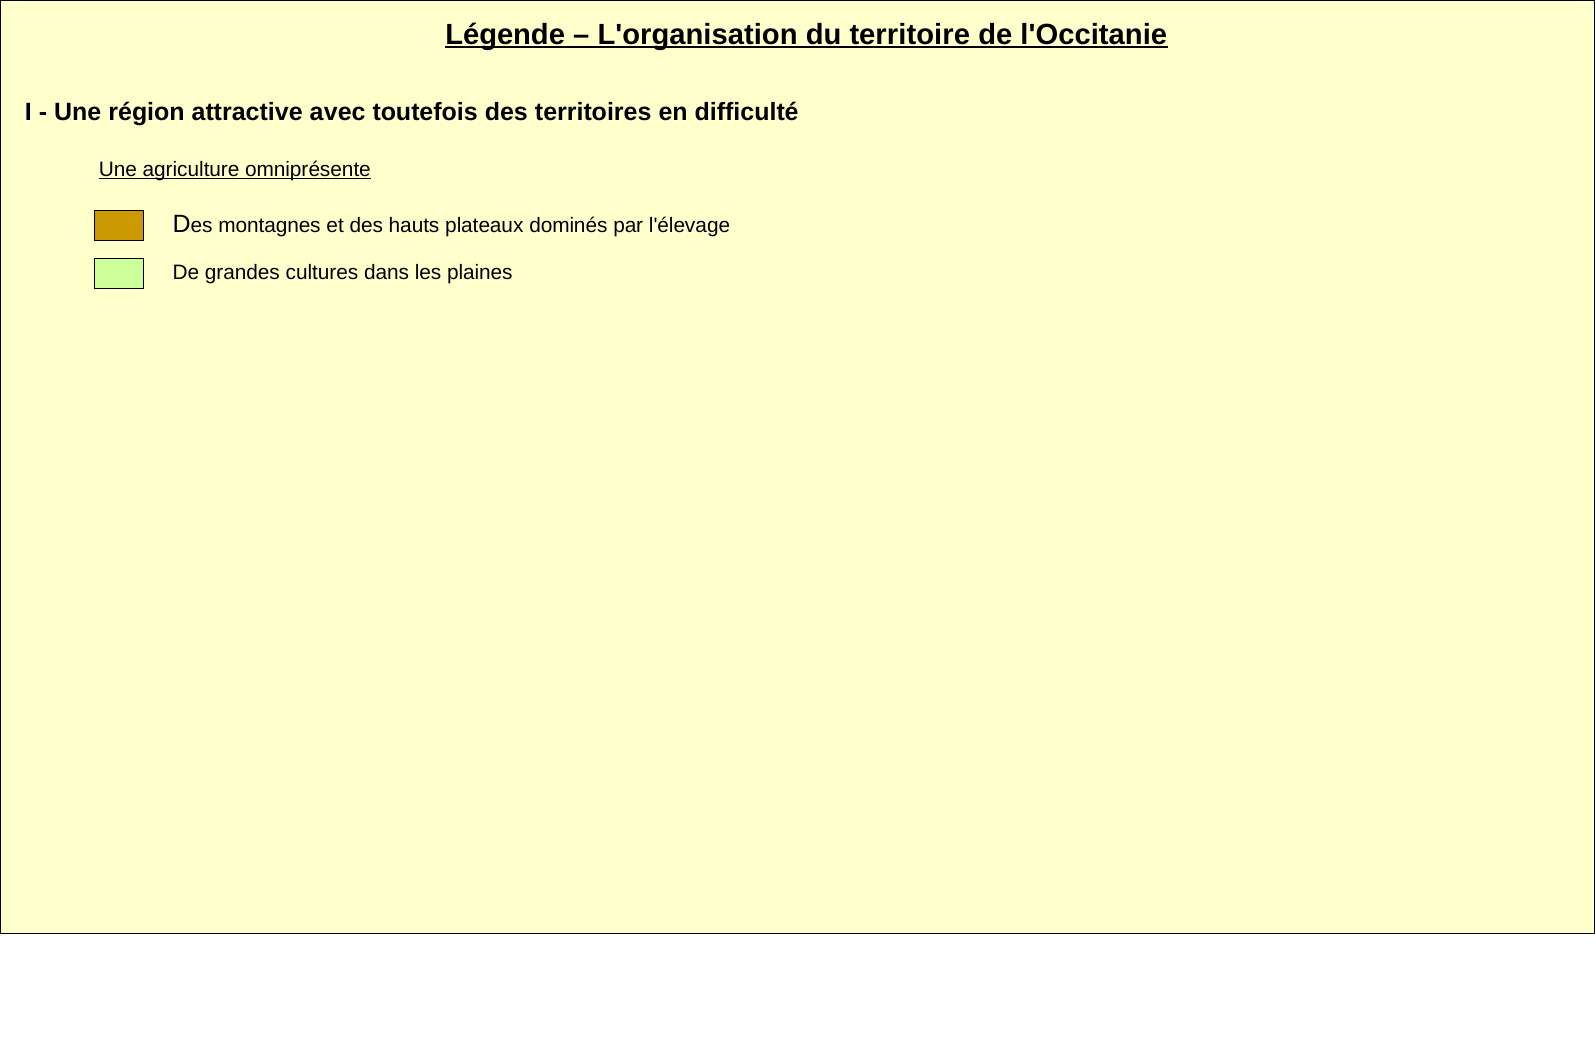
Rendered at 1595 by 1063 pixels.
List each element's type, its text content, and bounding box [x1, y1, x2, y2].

text_box [0, 0, 1595, 934]
text_box Légende – L'organisation du territoire de l'Occitanie [430, 10, 1183, 61]
text_box I - Une région attractive avec toutefois des territoires en difficulté Une agriculture omniprésente Des montagnes et des hauts plateaux dominés par l'élevage De grandes cultures dans les plaines [10, 90, 815, 395]
